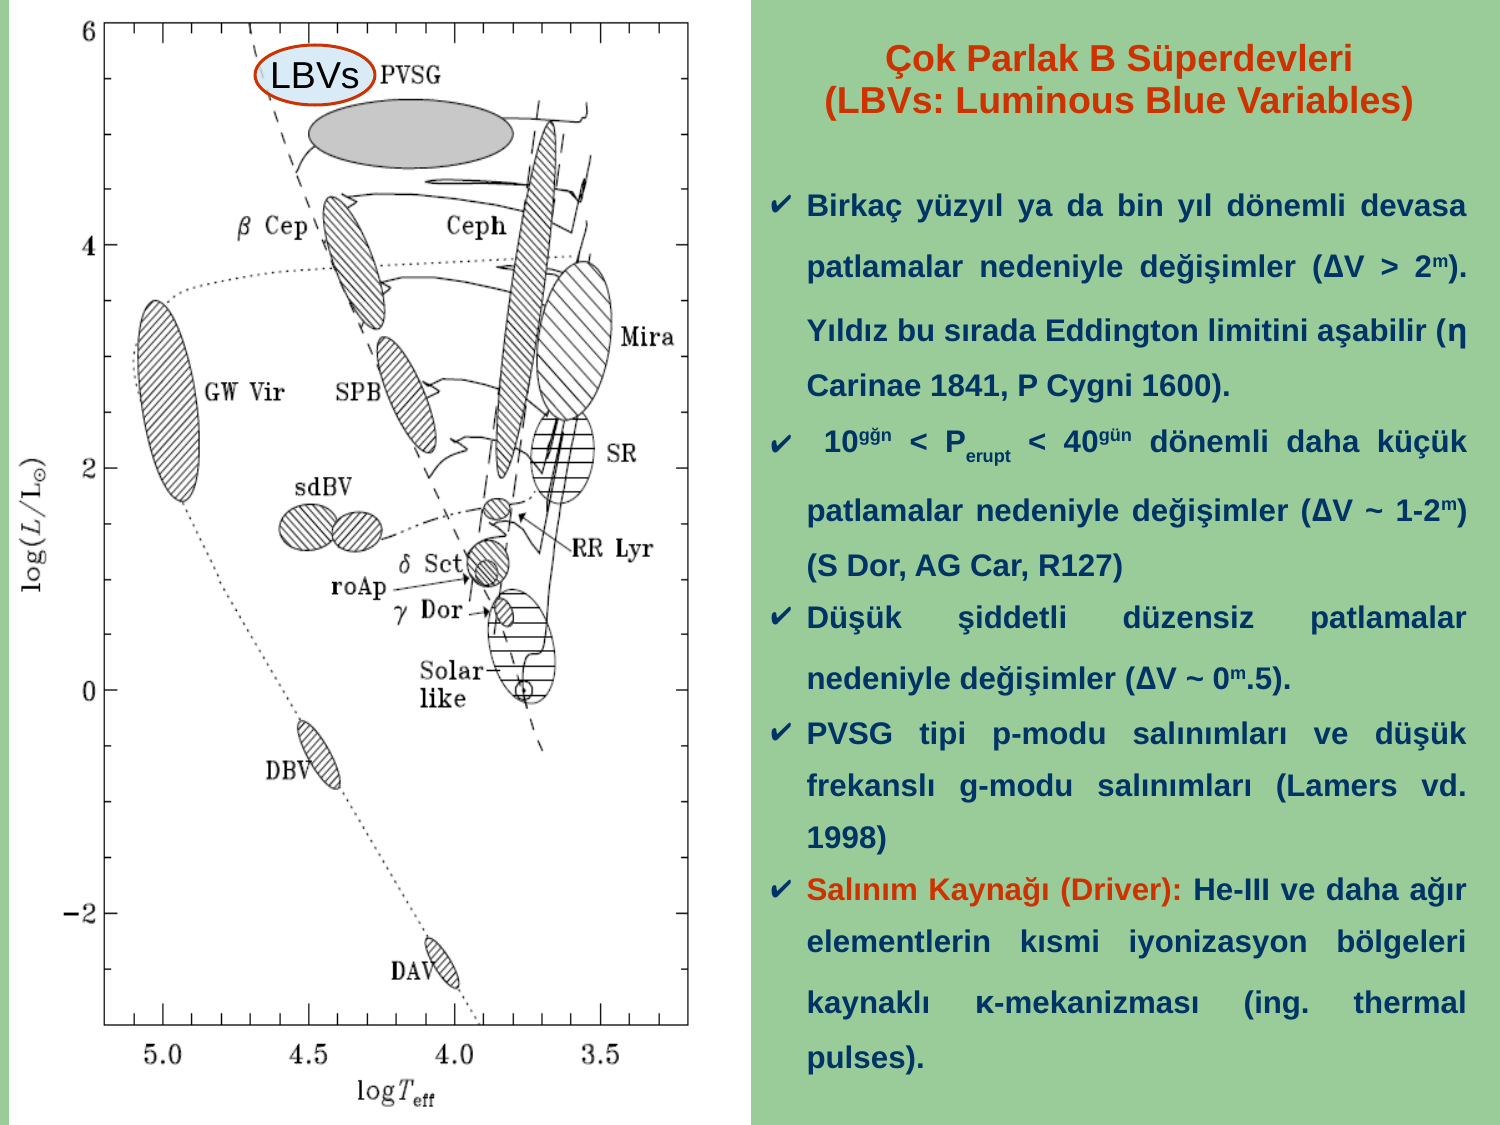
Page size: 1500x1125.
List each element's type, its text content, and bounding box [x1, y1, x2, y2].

text_box LBVs [255, 45, 376, 105]
text_box Çok Parlak B Süperdevleri (LBVs: Luminous Blue Variables) Birkaç yüzyıl ya da bin yıl dönemli devasa patlamalar nedeniyle değişimler (ΔV > 2m). Yıldız bu sırada Eddington limitini aşabilir (η Carinae 1841, P Cygni 1600). 10gğn < Perupt < 40gün dönemli daha küçük patlamalar nedeniyle değişimler (ΔV ~ 1-2m) (S Dor, AG Car, R127) Düşük şiddetli düzensiz patlamalar nedeniyle değişimler (ΔV ~ 0m.5). PVSG tipi p-modu salınımları ve düşük frekanslı g-modu salınımları (Lamers vd. 1998) Salınım Kaynağı (Driver): He-III ve daha ağır elementlerin kısmi iyonizasyon bölgeleri kaynaklı κ-mekanizması (ing. thermal pulses). [756, 29, 1483, 1105]
picture [9, 0, 751, 1125]
